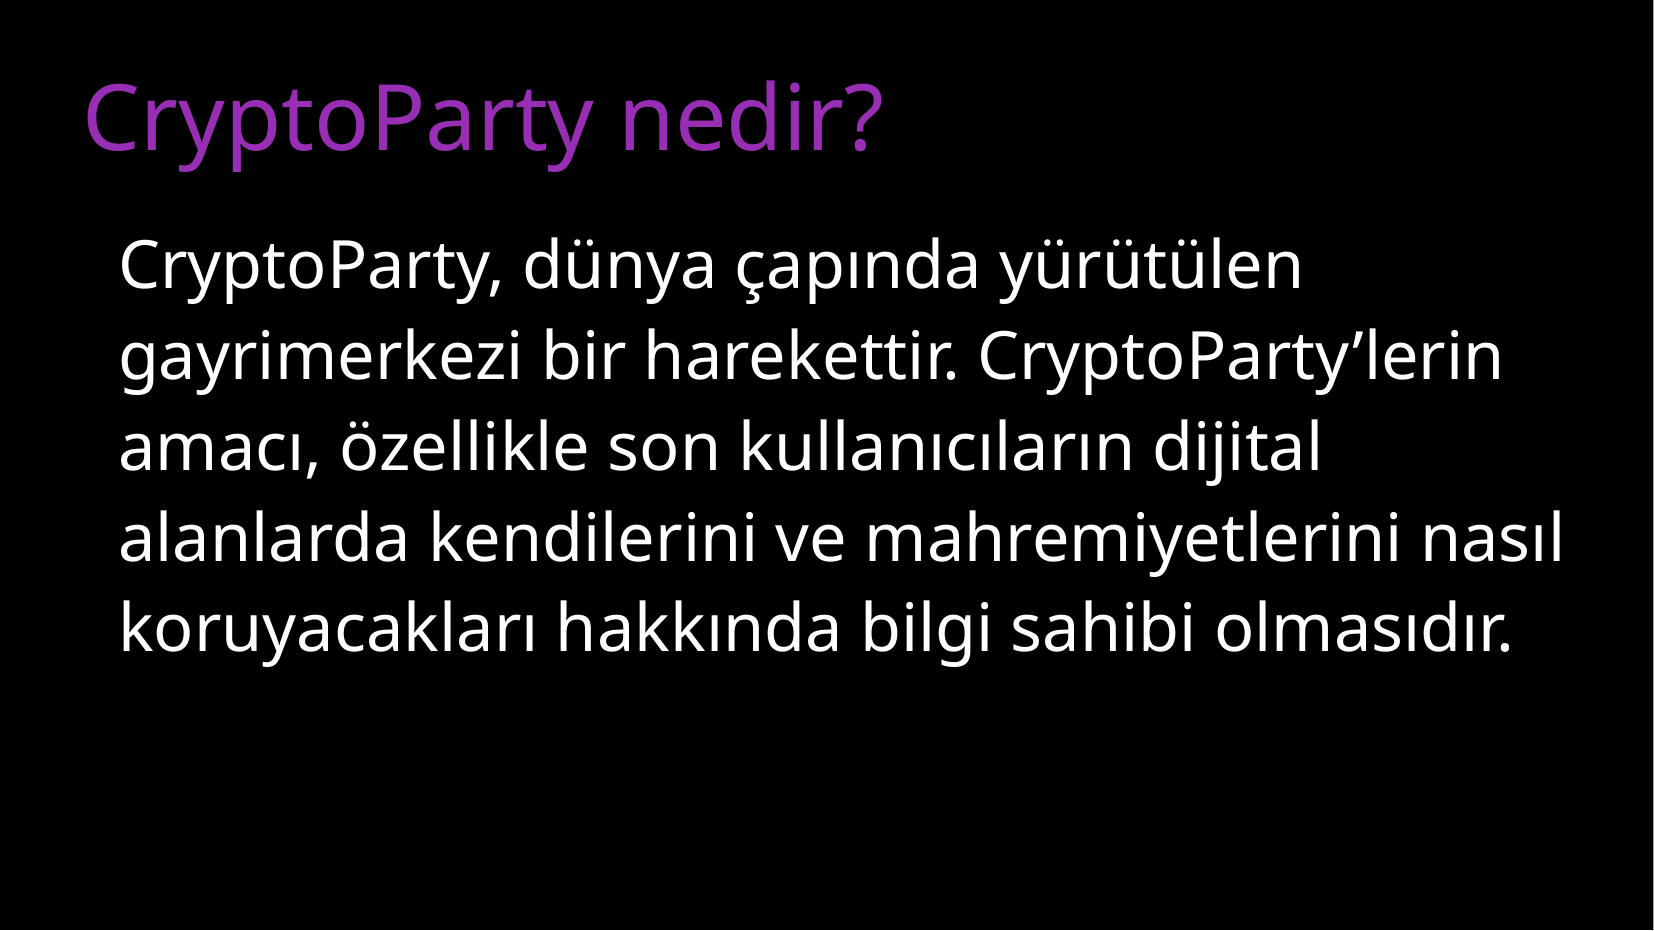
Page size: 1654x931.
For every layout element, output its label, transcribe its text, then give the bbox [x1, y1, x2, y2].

subtitle CryptoParty, dünya çapında yürütülen gayrimerkezi bir harekettir. CryptoParty’lerin amacı, özellikle son kullanıcıların dijital alanlarda kendilerini ve mahremiyetlerini nasıl koruyacakları hakkında bilgi sahibi olmasıdır. [82, 217, 1571, 766]
title CryptoParty nedir? [82, 37, 1571, 193]
